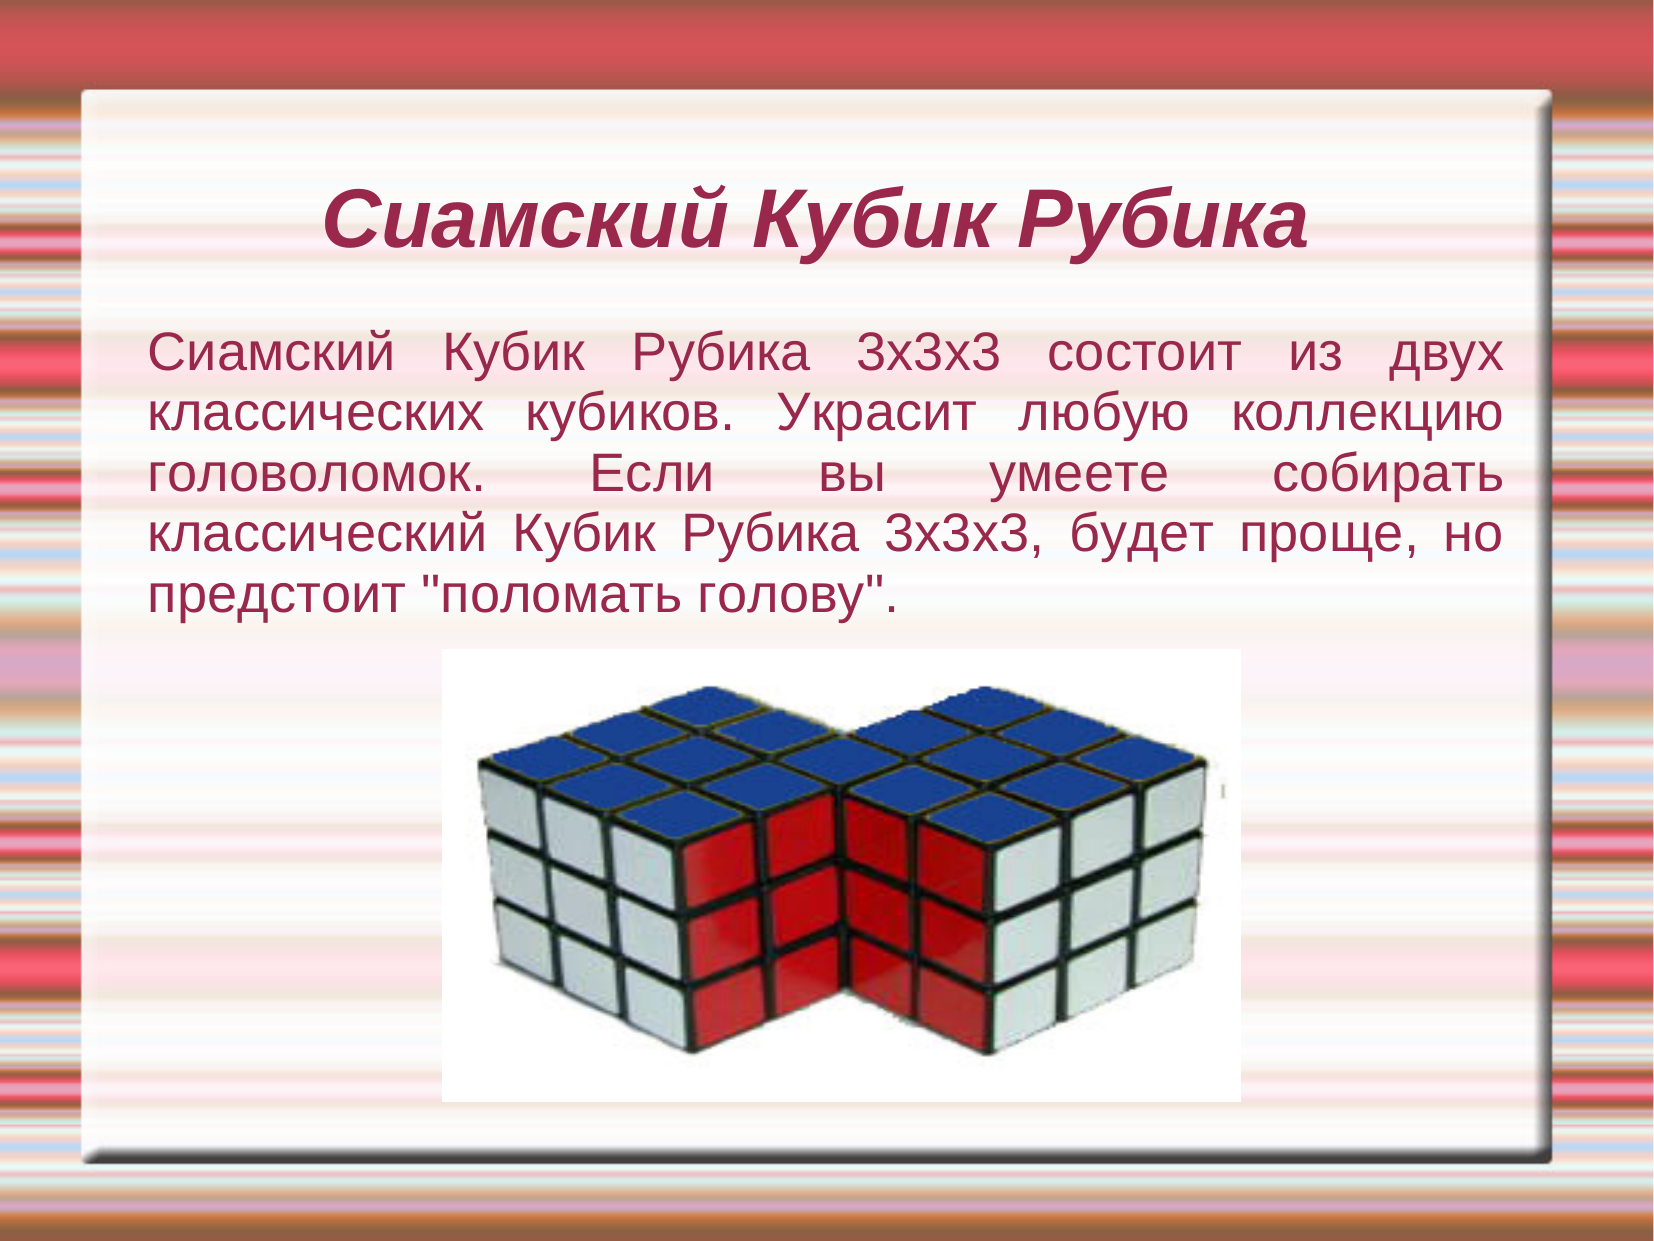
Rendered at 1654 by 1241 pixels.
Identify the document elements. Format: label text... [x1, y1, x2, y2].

subtitle Сиамский Кубик Рубика 3x3x3 состоит из двух классических кубиков. Украсит любую коллекцию головоломок. Если вы умеете собирать классический Кубик Рубика 3х3х3, будет проще, но предстоит "поломать голову". [147, 265, 1506, 680]
picture [0, 0, 1654, 1241]
title Сиамский Кубик Рубика [121, 122, 1534, 315]
